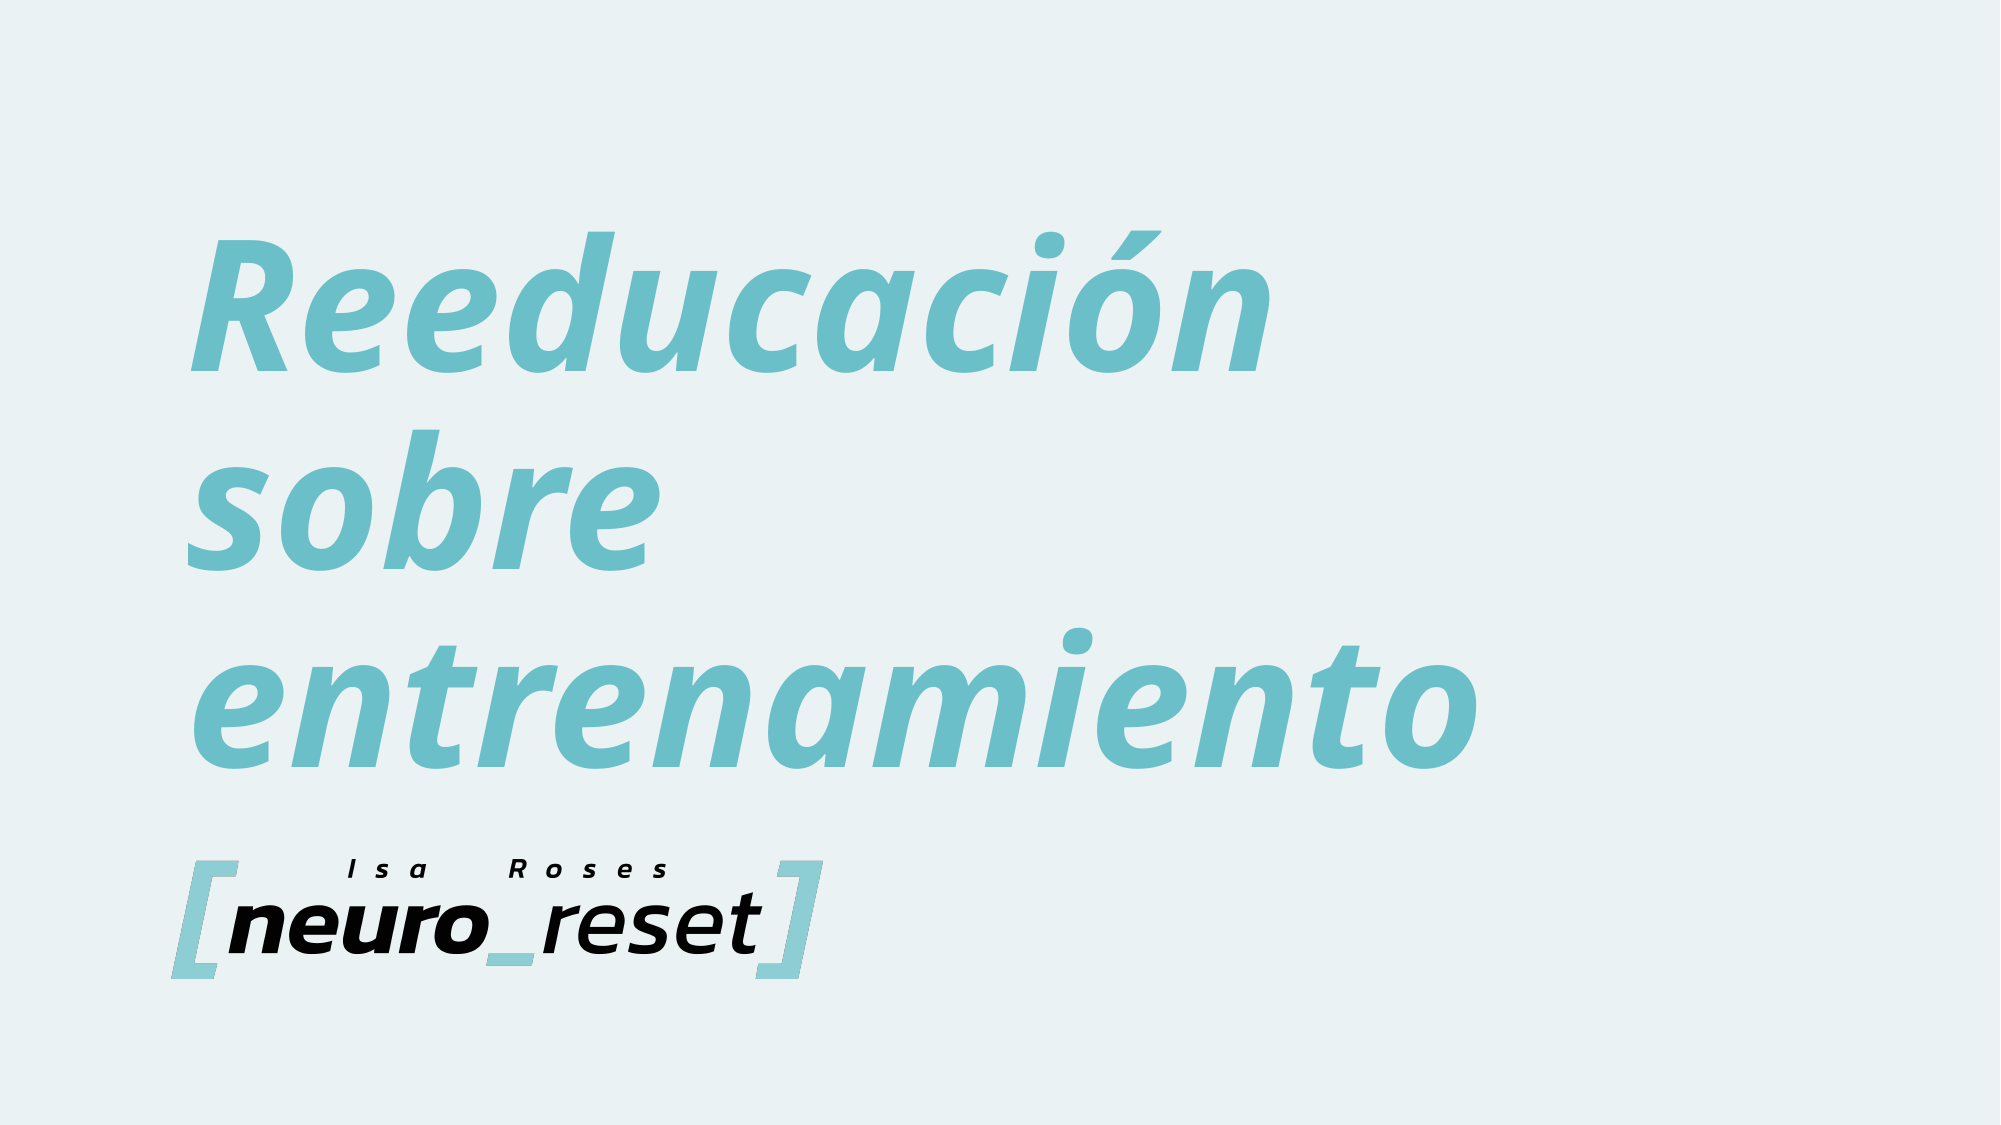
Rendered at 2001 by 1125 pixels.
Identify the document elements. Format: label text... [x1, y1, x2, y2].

picture [171, 859, 823, 979]
title Reeducación sobre entrenamiento [171, 205, 1694, 776]
